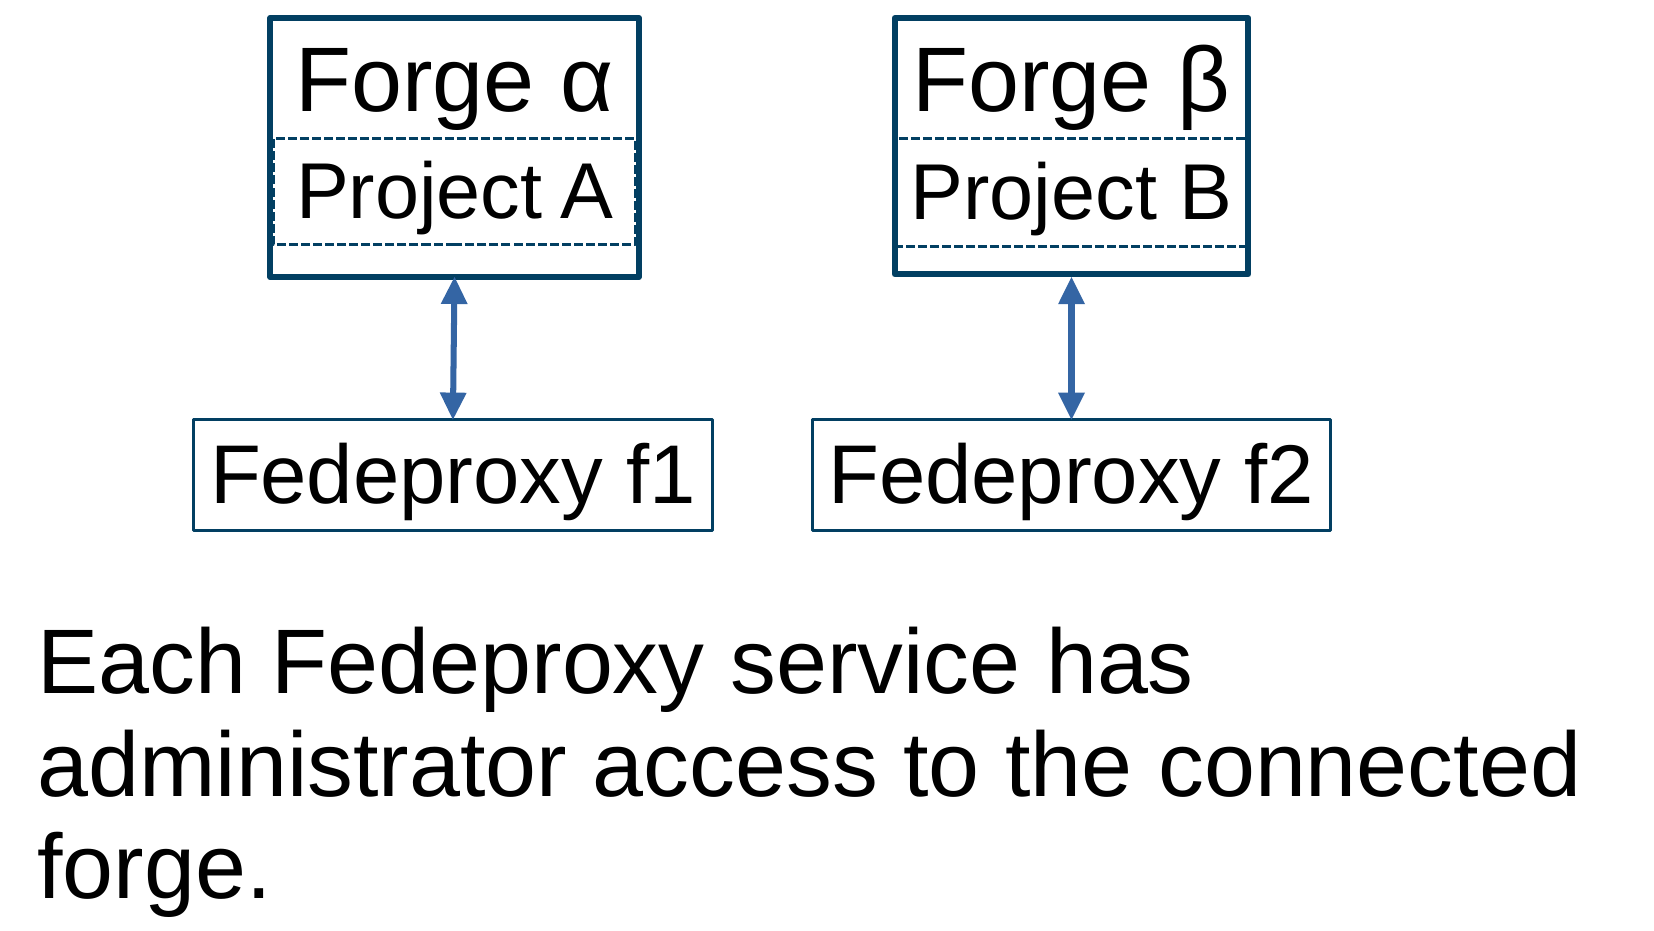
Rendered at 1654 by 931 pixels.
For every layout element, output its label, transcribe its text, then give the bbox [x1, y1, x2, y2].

text_box Fedeproxy f2 [812, 419, 1331, 531]
text_box Project A [273, 138, 636, 245]
text_box Forge β [894, 247, 1249, 275]
text_box Forge α [270, 17, 639, 278]
text_box Forge β [894, 18, 1249, 138]
text_box Fedeproxy f1 [193, 419, 713, 531]
text_box Project B [894, 138, 1249, 247]
title Each Fedeproxy service has administrator access to the connected forge. [37, 610, 1650, 919]
